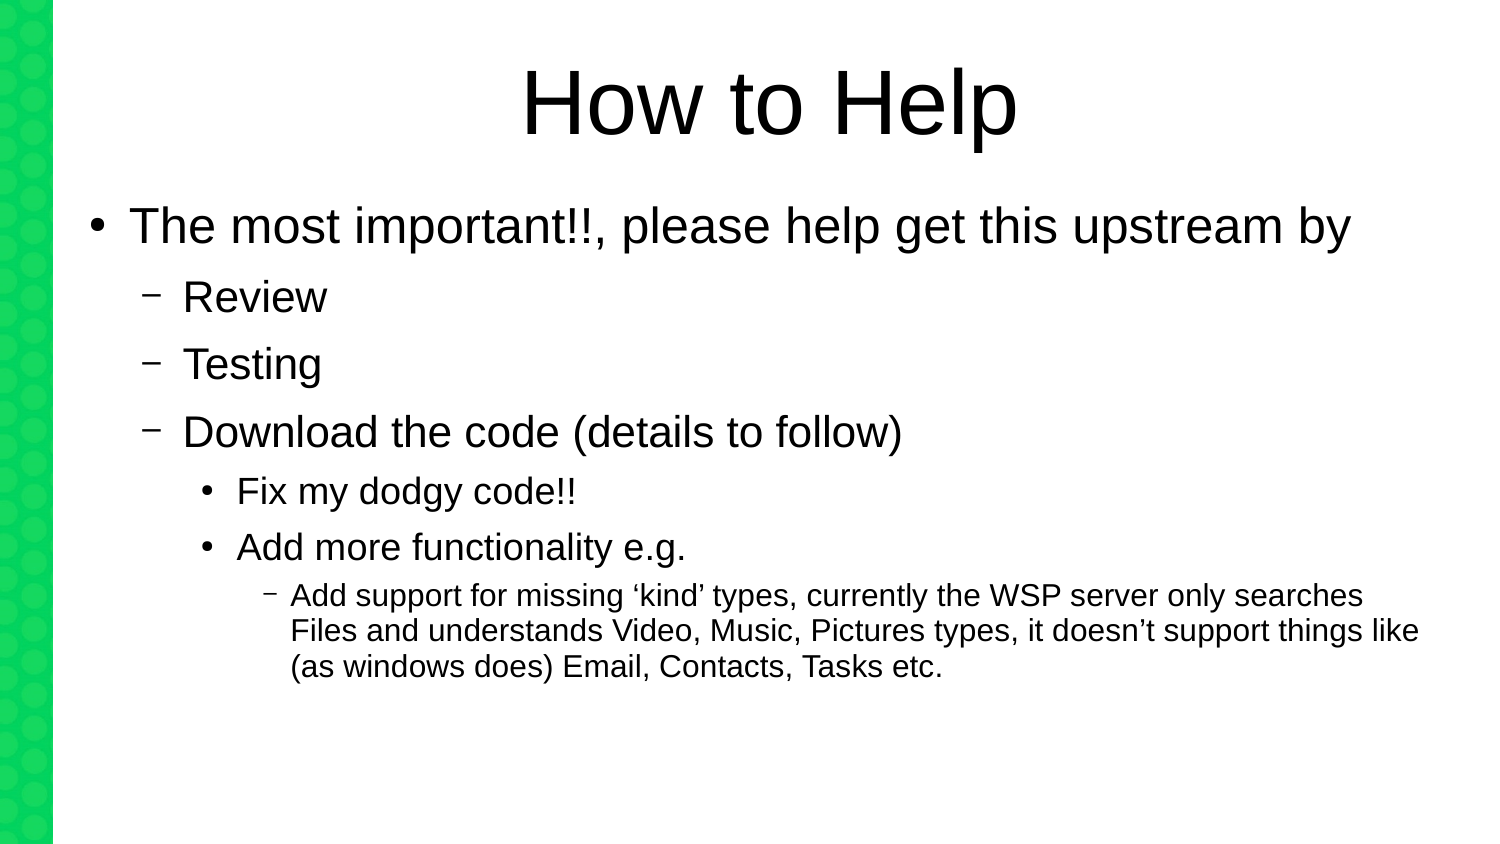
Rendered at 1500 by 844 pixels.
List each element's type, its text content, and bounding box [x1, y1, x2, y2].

picture [0, 0, 61, 844]
list The most important!!, please help get this upstream by Review Testing Download the code (details to follow) Fix my dodgy code!! Add more functionality e.g. Add support for missing ‘kind’ types, currently the WSP server only searches Files and understands Video, Music, Pictures types, it doesn’t support things like (as windows does) Email, Contacts, Tasks etc. [75, 197, 1425, 687]
title How to Help [143, 51, 1397, 154]
